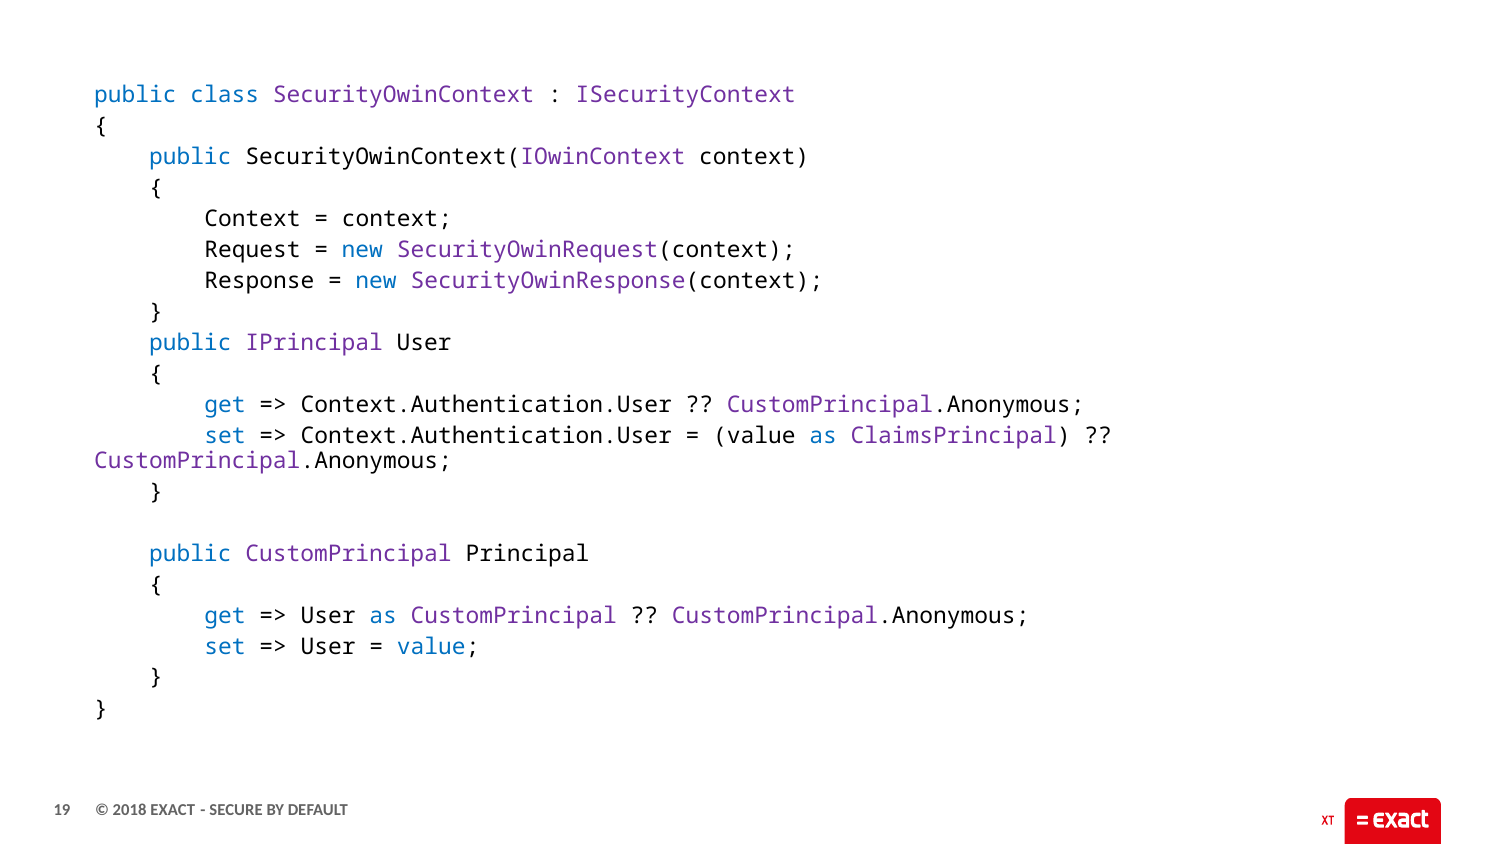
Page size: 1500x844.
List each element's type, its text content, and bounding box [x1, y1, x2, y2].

text_box 19 [38, 786, 96, 832]
list public class SecurityOwinContext : ISecurityContext { public SecurityOwinContext(IOwinContext context) { Context = context; Request = new SecurityOwinRequest(context); Response = new SecurityOwinResponse(context); } public IPrincipal User { get => Context.Authentication.User ?? CustomPrincipal.Anonymous; set => Context.Authentication.User = (value as ClaimsPrincipal) ?? CustomPrincipal.Anonymous; } public CustomPrincipal Principal { get => User as CustomPrincipal ?? CustomPrincipal.Anonymous; set => User = value; } } [79, 75, 1421, 752]
text_box - Secure by default [185, 786, 826, 832]
